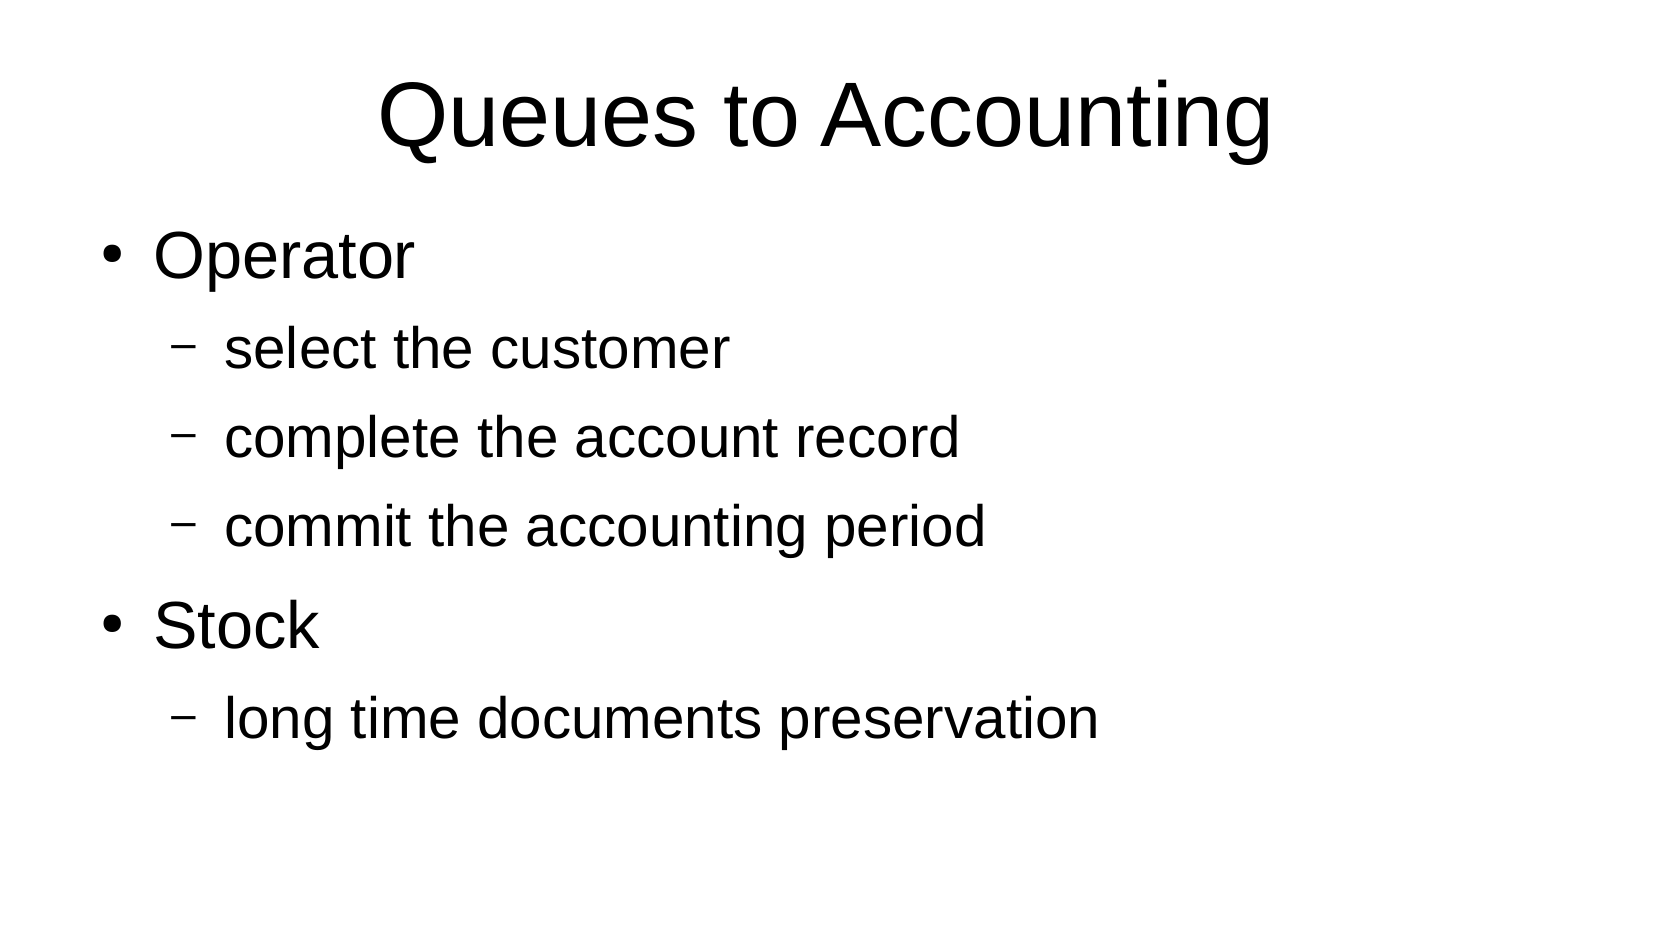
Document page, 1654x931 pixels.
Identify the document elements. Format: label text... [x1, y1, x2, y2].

list Operator select the customer complete the account record commit the accounting period Stock long time documents preservation [82, 217, 1571, 758]
title Queues to Accounting [82, 37, 1571, 193]
